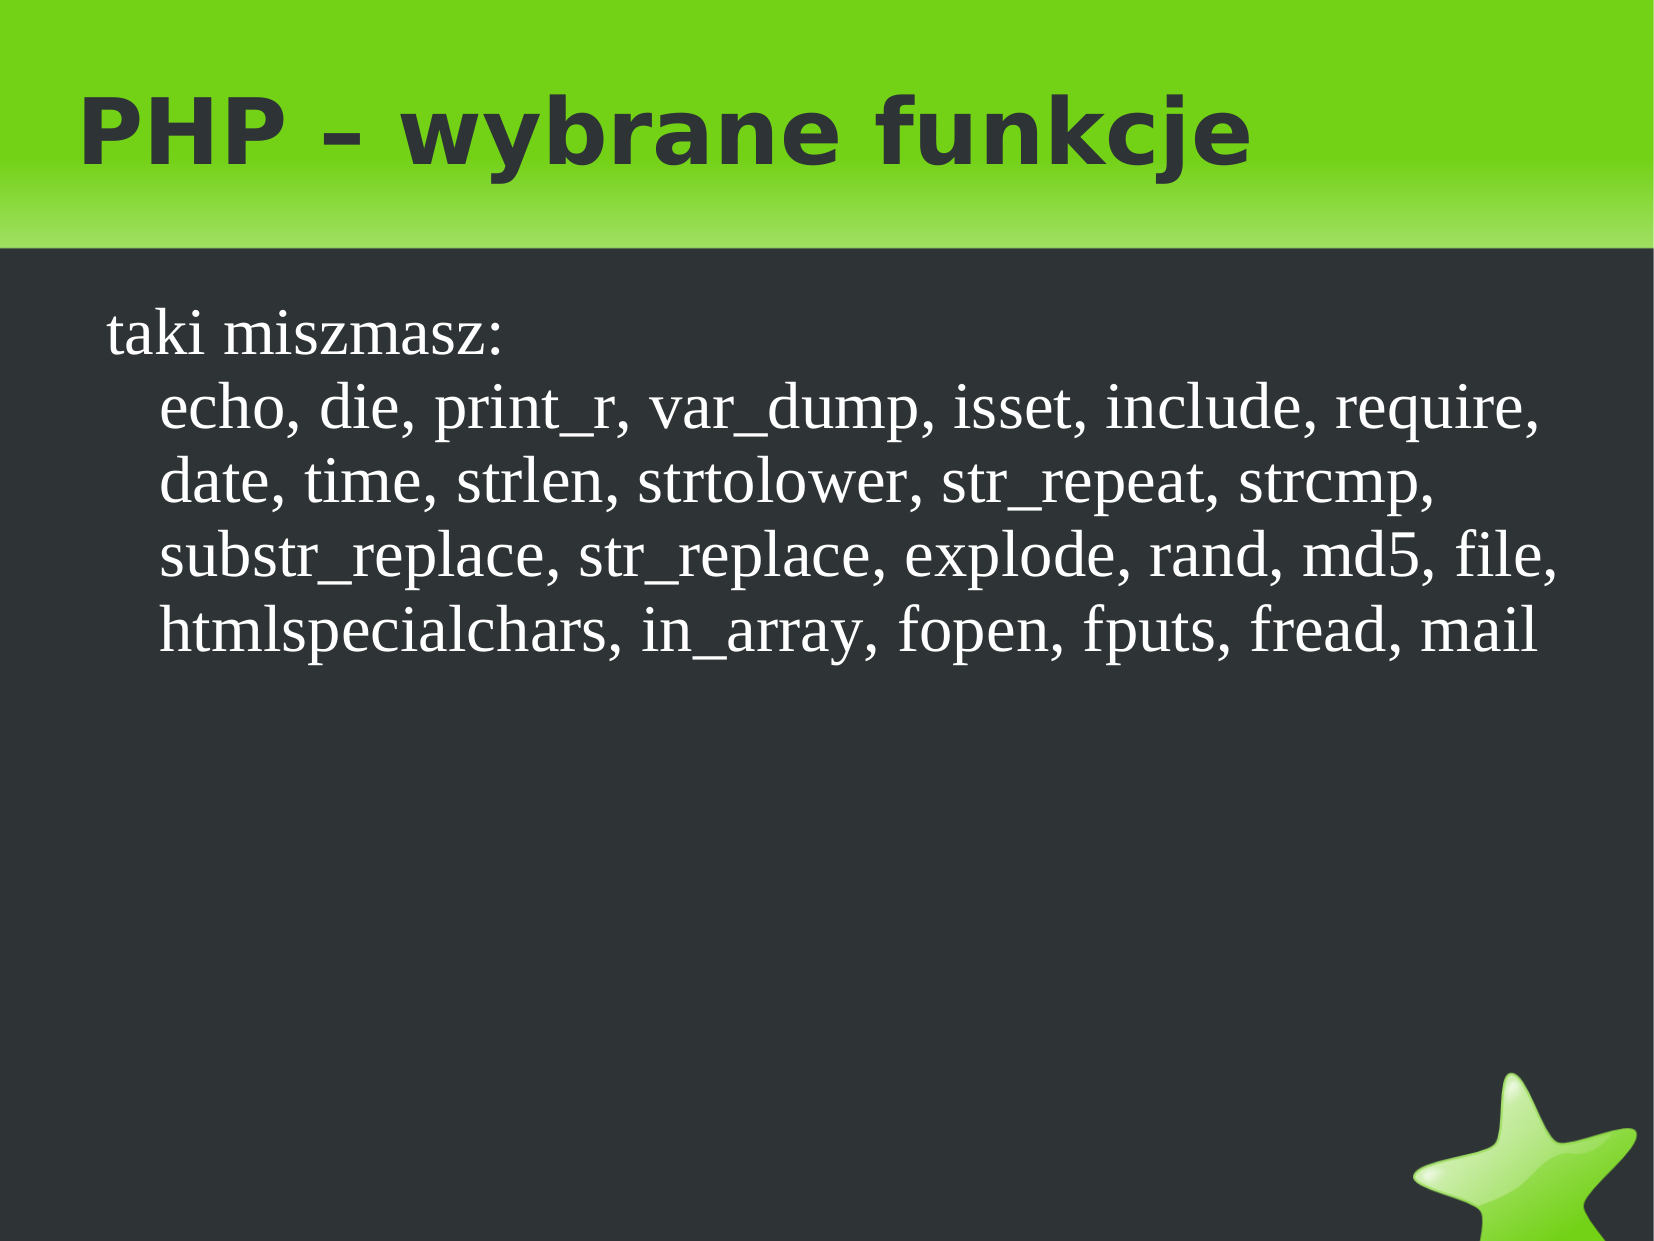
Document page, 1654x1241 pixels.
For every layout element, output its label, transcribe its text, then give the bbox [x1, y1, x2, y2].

list taki miszmasz: echo, die, print_r, var_dump, isset, include, require, date, time, strlen, strtolower, str_repeat, strcmp, substr_replace, str_replace, explode, rand, md5, file, htmlspecialchars, in_array, fopen, fputs, fread, mail [88, 295, 1577, 1099]
picture [0, 0, 1654, 1241]
title PHP – wybrane funkcje [76, 36, 1565, 229]
